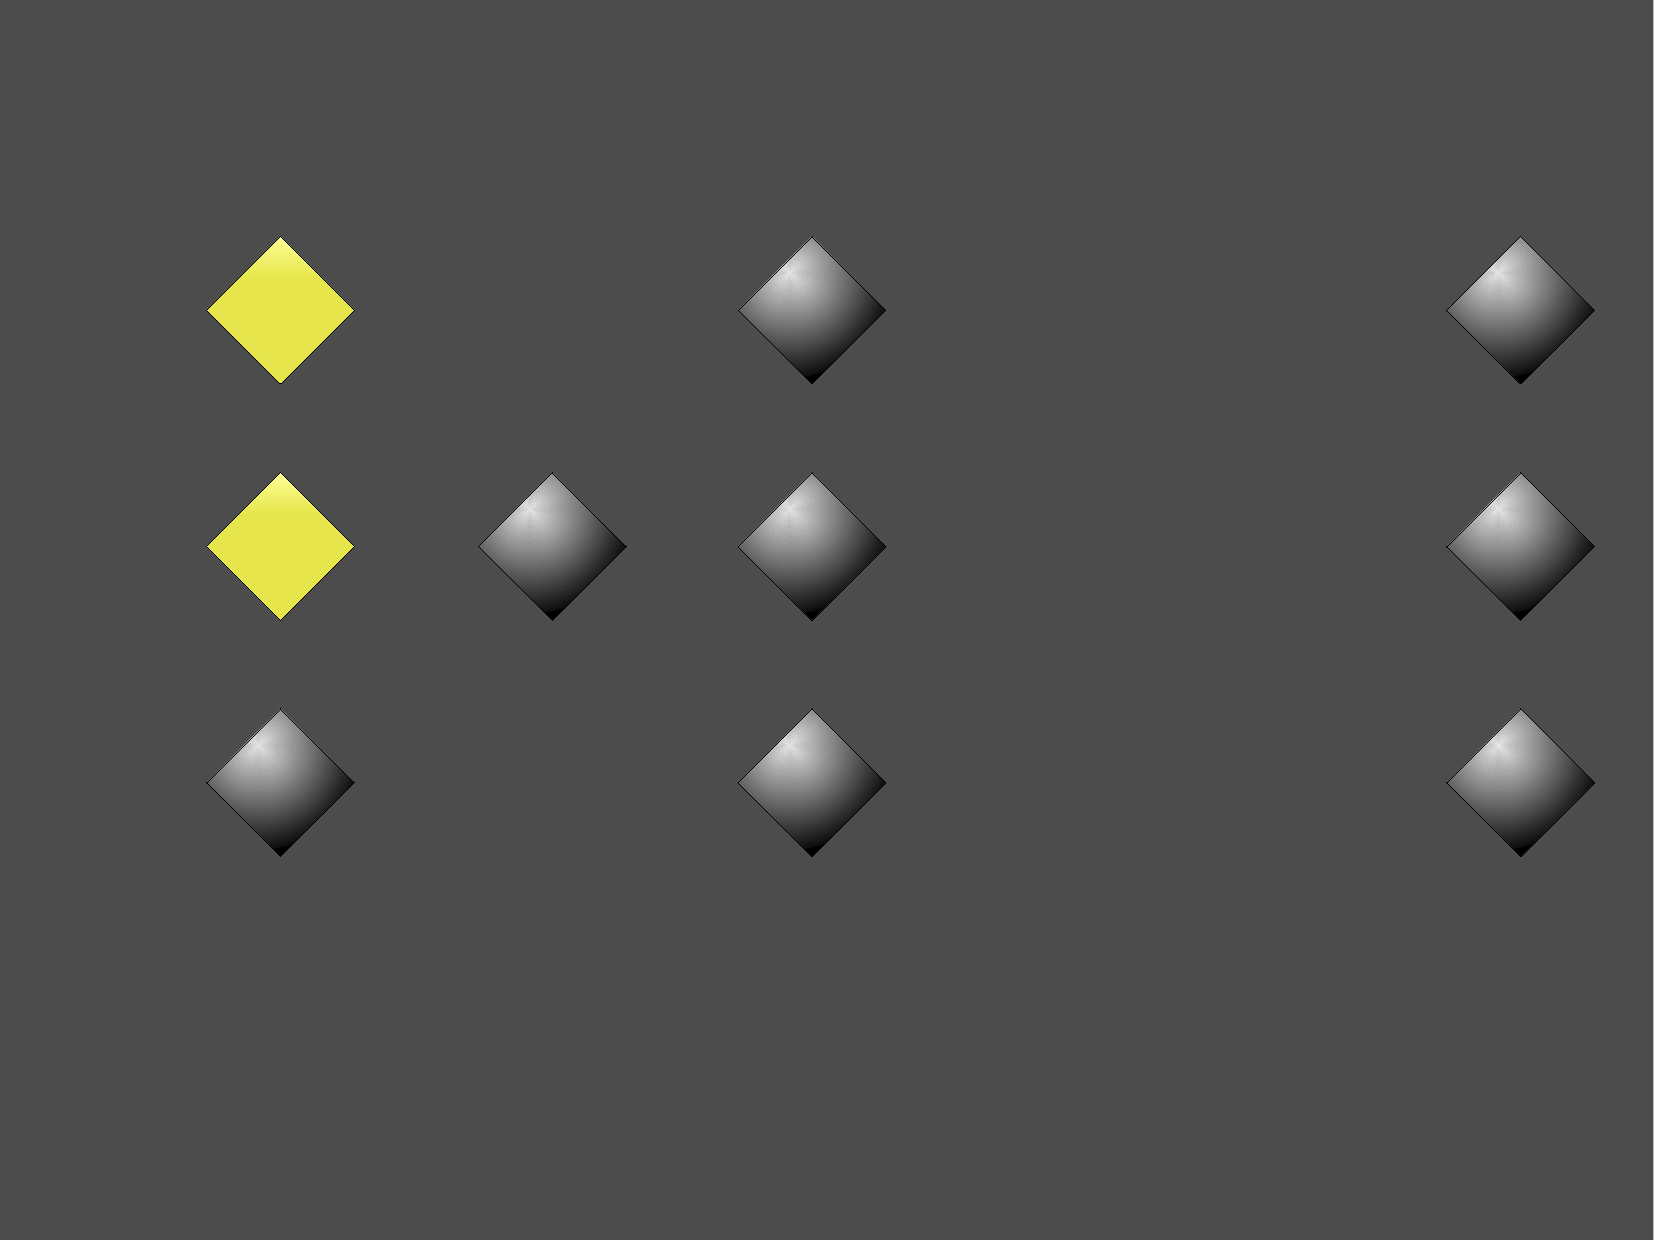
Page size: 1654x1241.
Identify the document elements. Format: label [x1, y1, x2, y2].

text_box [478, 472, 627, 621]
text_box [738, 472, 886, 621]
text_box [1446, 472, 1595, 621]
text_box [738, 236, 886, 384]
text_box [206, 236, 355, 384]
text_box [206, 472, 355, 621]
text_box [1446, 236, 1595, 384]
text_box [1446, 708, 1595, 857]
text_box [206, 708, 355, 857]
text_box [738, 708, 886, 857]
